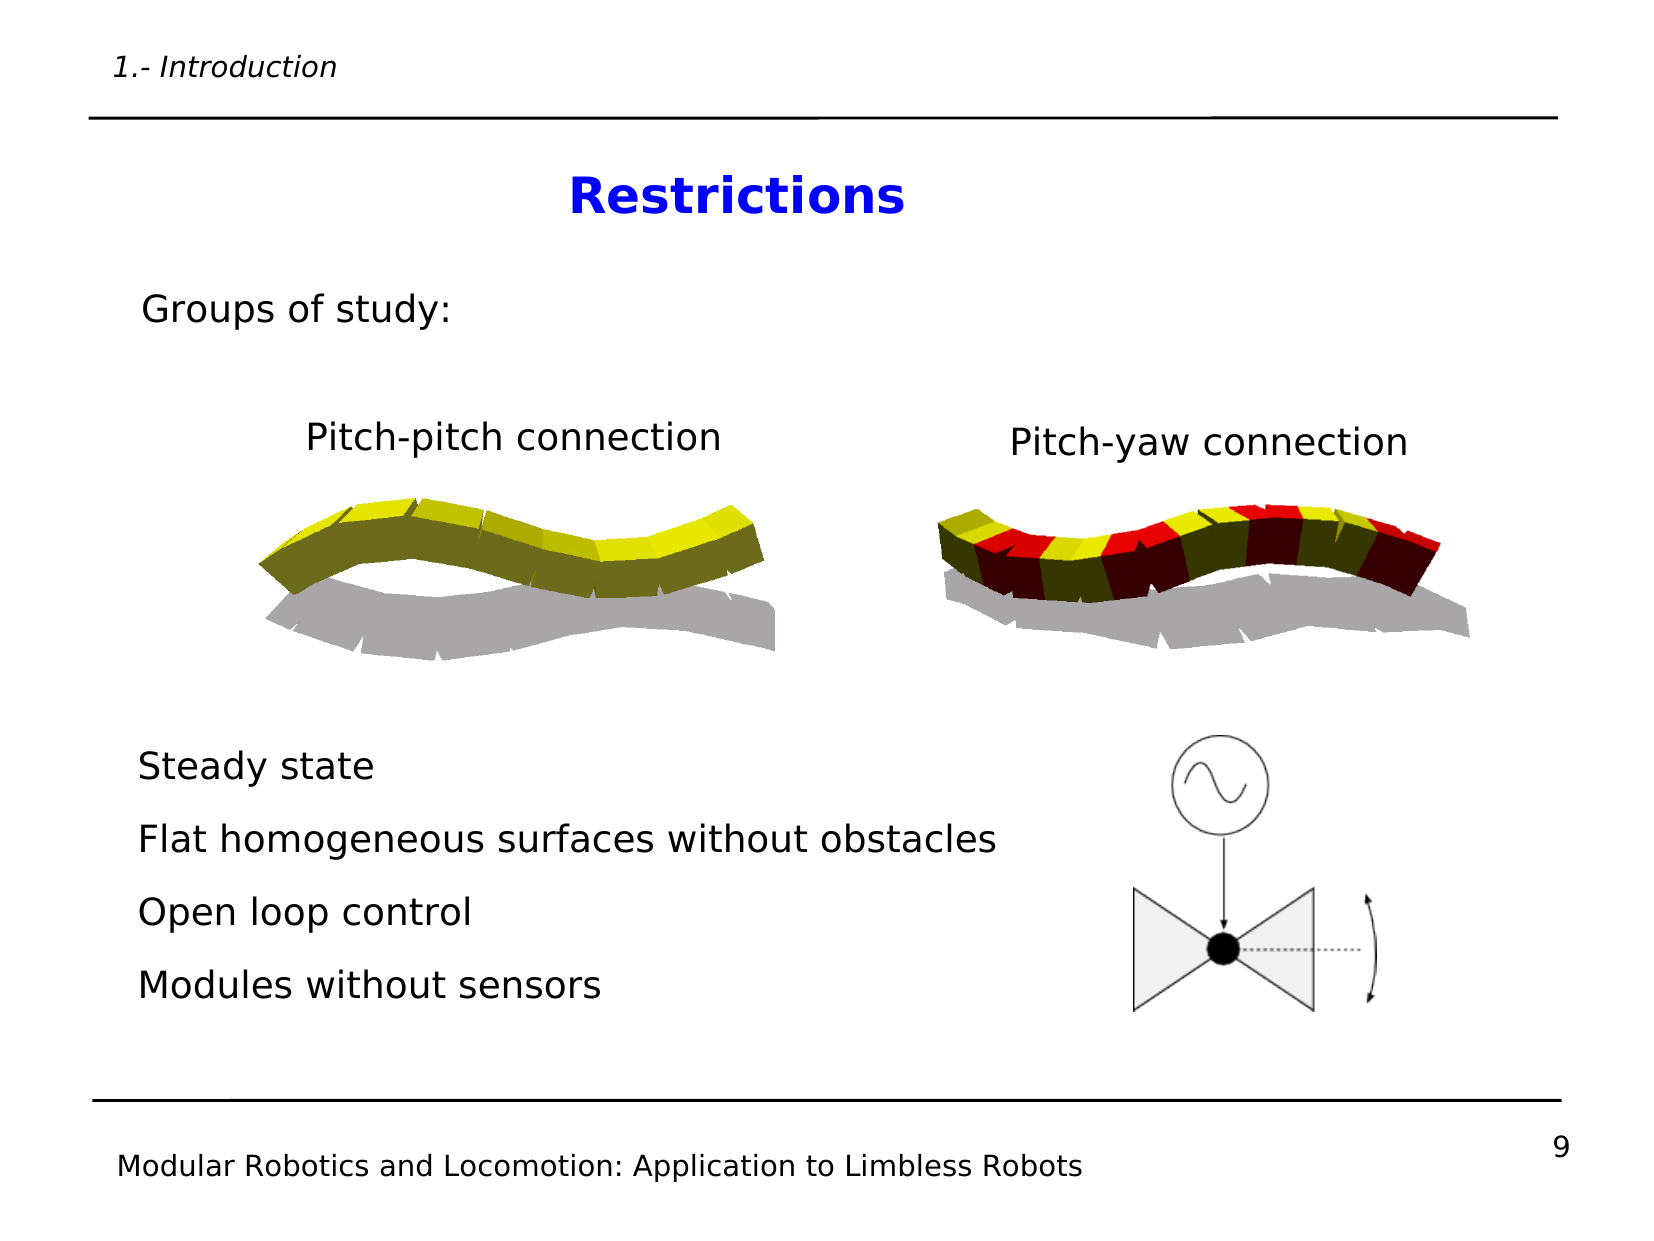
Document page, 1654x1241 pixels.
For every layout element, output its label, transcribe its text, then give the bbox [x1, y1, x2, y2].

picture [1133, 735, 1377, 1013]
text_box Steady state Flat homogeneous surfaces without obstacles Open loop control Modules without sensors [110, 737, 1464, 1016]
picture [247, 480, 775, 666]
picture [917, 485, 1487, 664]
text_box Restrictions [553, 159, 916, 234]
text_box Groups of study: [114, 280, 1365, 339]
text_box Pitch-yaw connection [994, 413, 1417, 472]
text_box Pitch-pitch connection [290, 408, 730, 467]
text_box Modular Robotics and Locomotion: Application to Limbless Robots [101, 1141, 1100, 1191]
text_box 1.- Introduction [97, 42, 353, 93]
